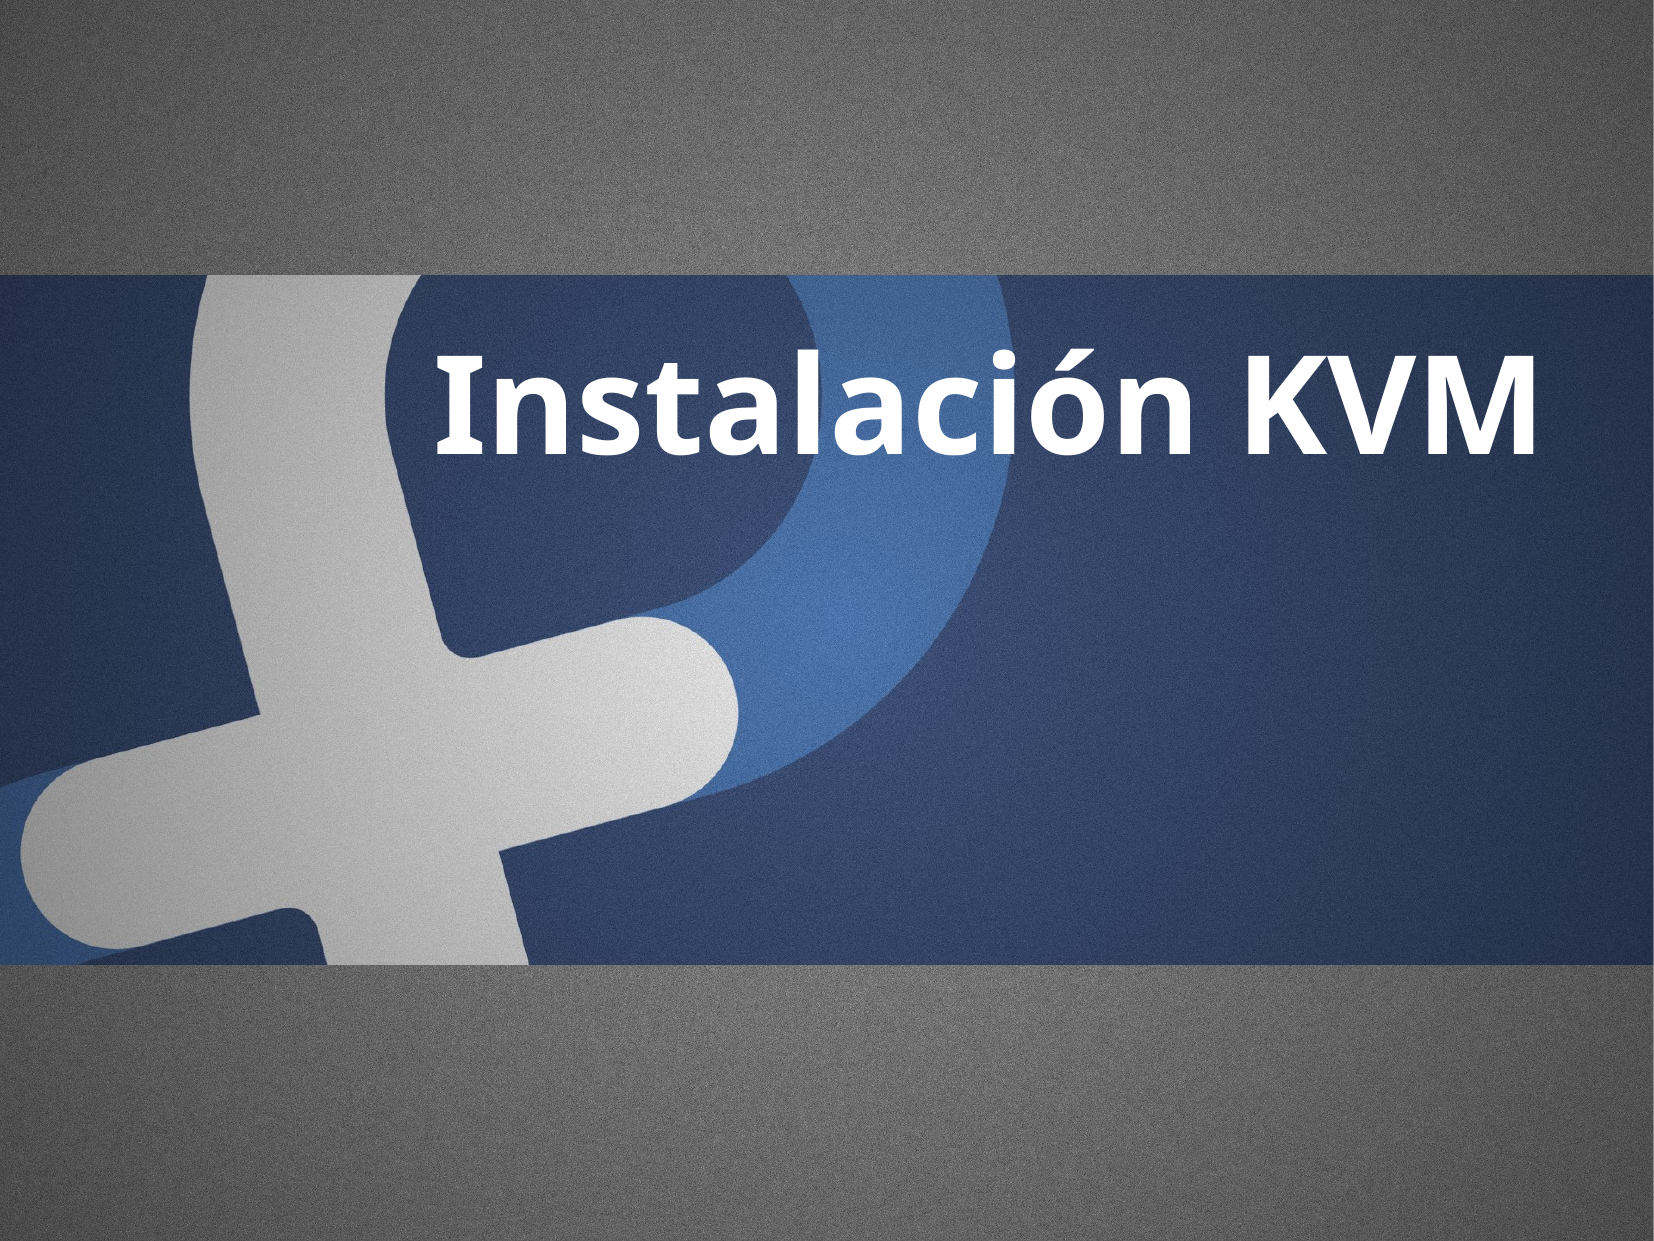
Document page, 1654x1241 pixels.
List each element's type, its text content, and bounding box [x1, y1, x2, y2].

picture [0, 0, 1654, 1241]
text_box Instalación KVM [447, 315, 1563, 654]
